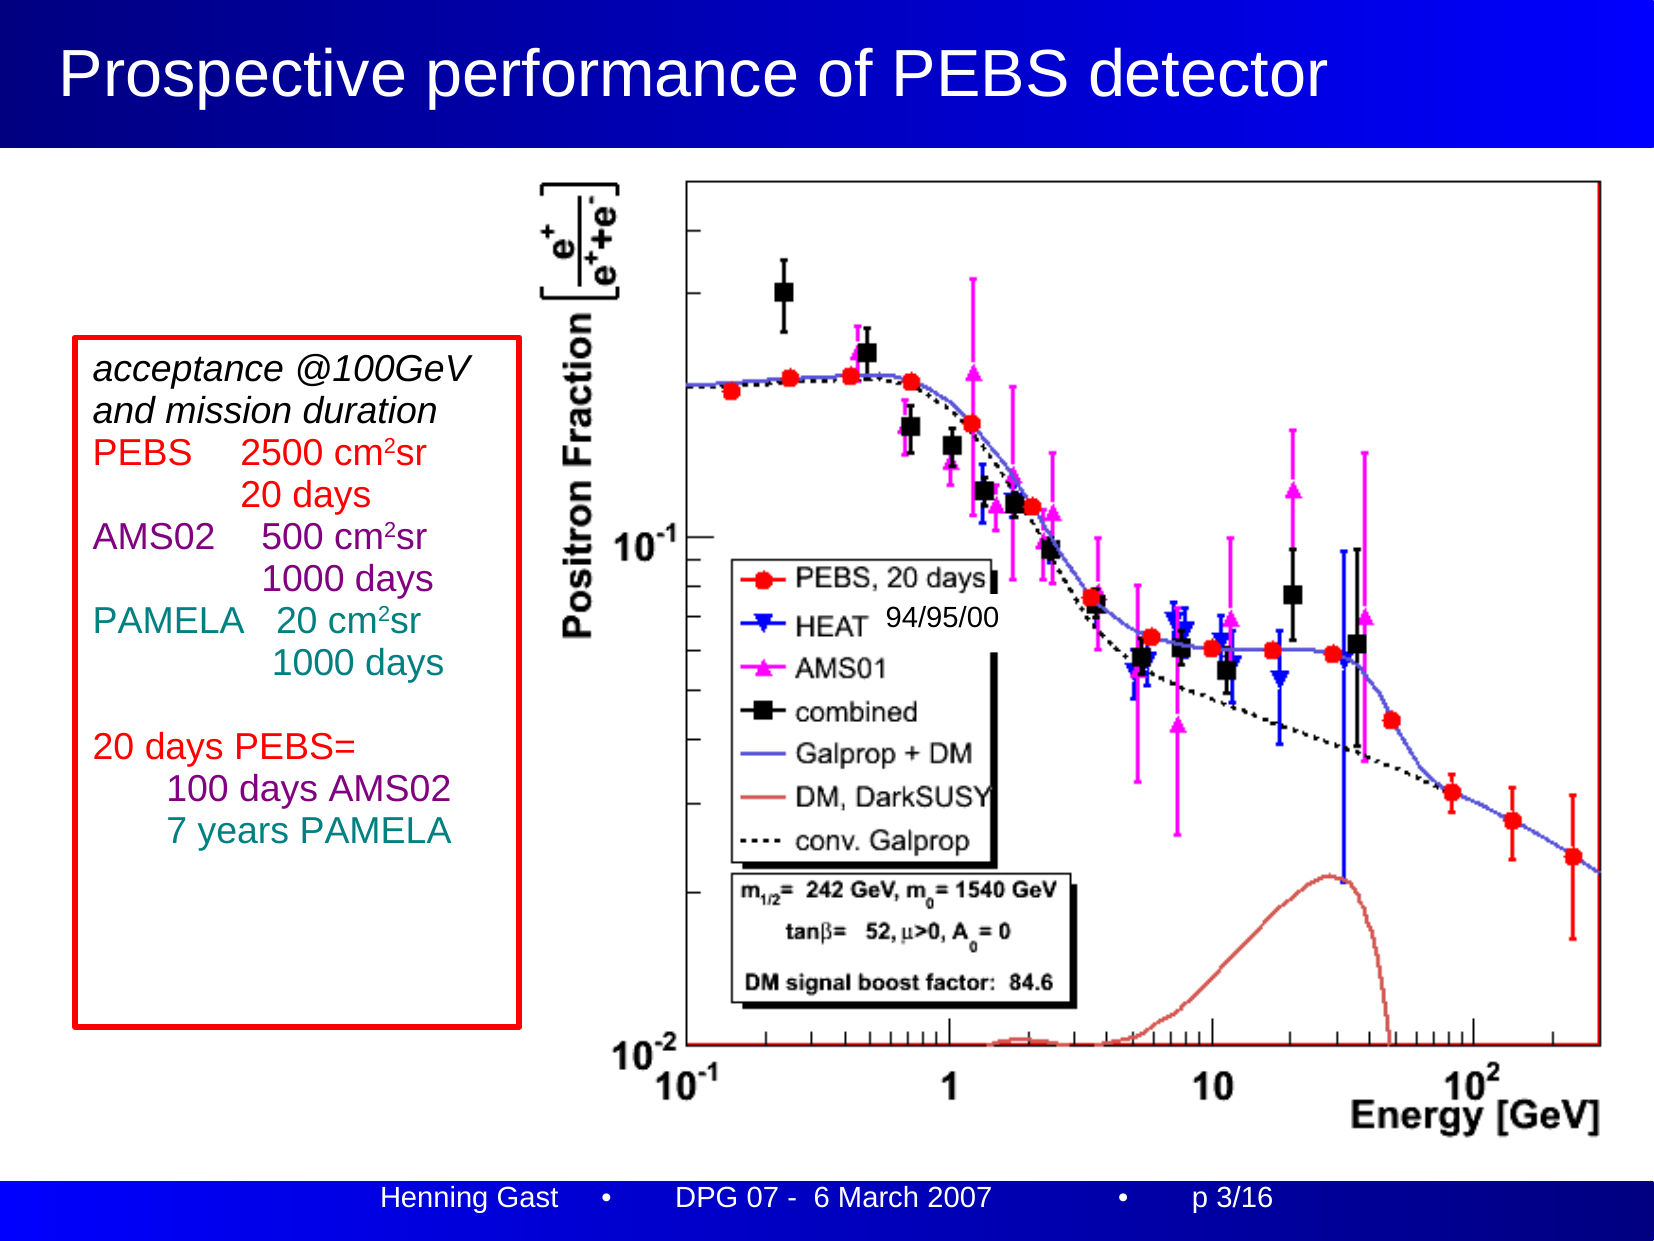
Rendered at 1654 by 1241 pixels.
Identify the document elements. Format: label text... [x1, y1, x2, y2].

text_box acceptance @100GeV and mission duration PEBS 2500 cm2sr 20 days AMS02 500 cm2sr 1000 days PAMELA 20 cm2sr 1000 days 20 days PEBS= 100 days AMS02 7 years PAMELA [75, 337, 520, 1027]
title Prospective performance of PEBS detector [0, 0, 1654, 148]
text_box 94/95/00 [870, 594, 1019, 653]
picture [529, 166, 1613, 1155]
